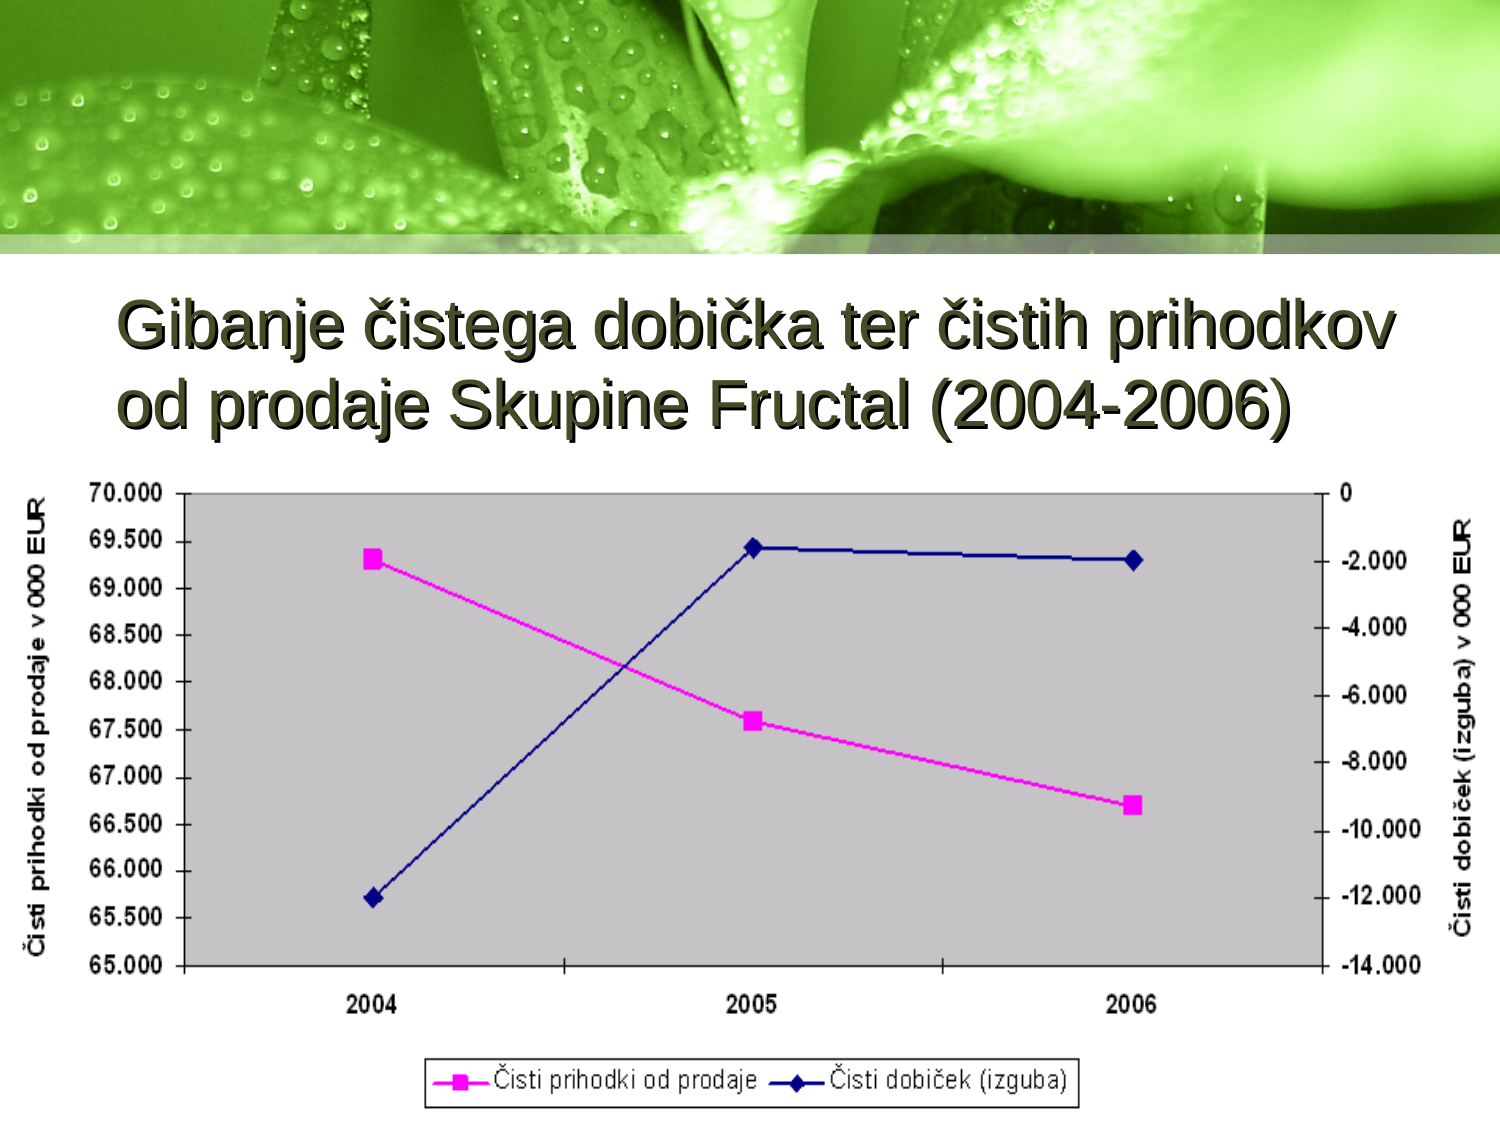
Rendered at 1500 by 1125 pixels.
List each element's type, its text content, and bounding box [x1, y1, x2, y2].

title Gibanje čistega dobička ter čistih prihodkov od prodaje Skupine Fructal (2004-2006) [100, 272, 1438, 448]
picture [0, 0, 1500, 1125]
